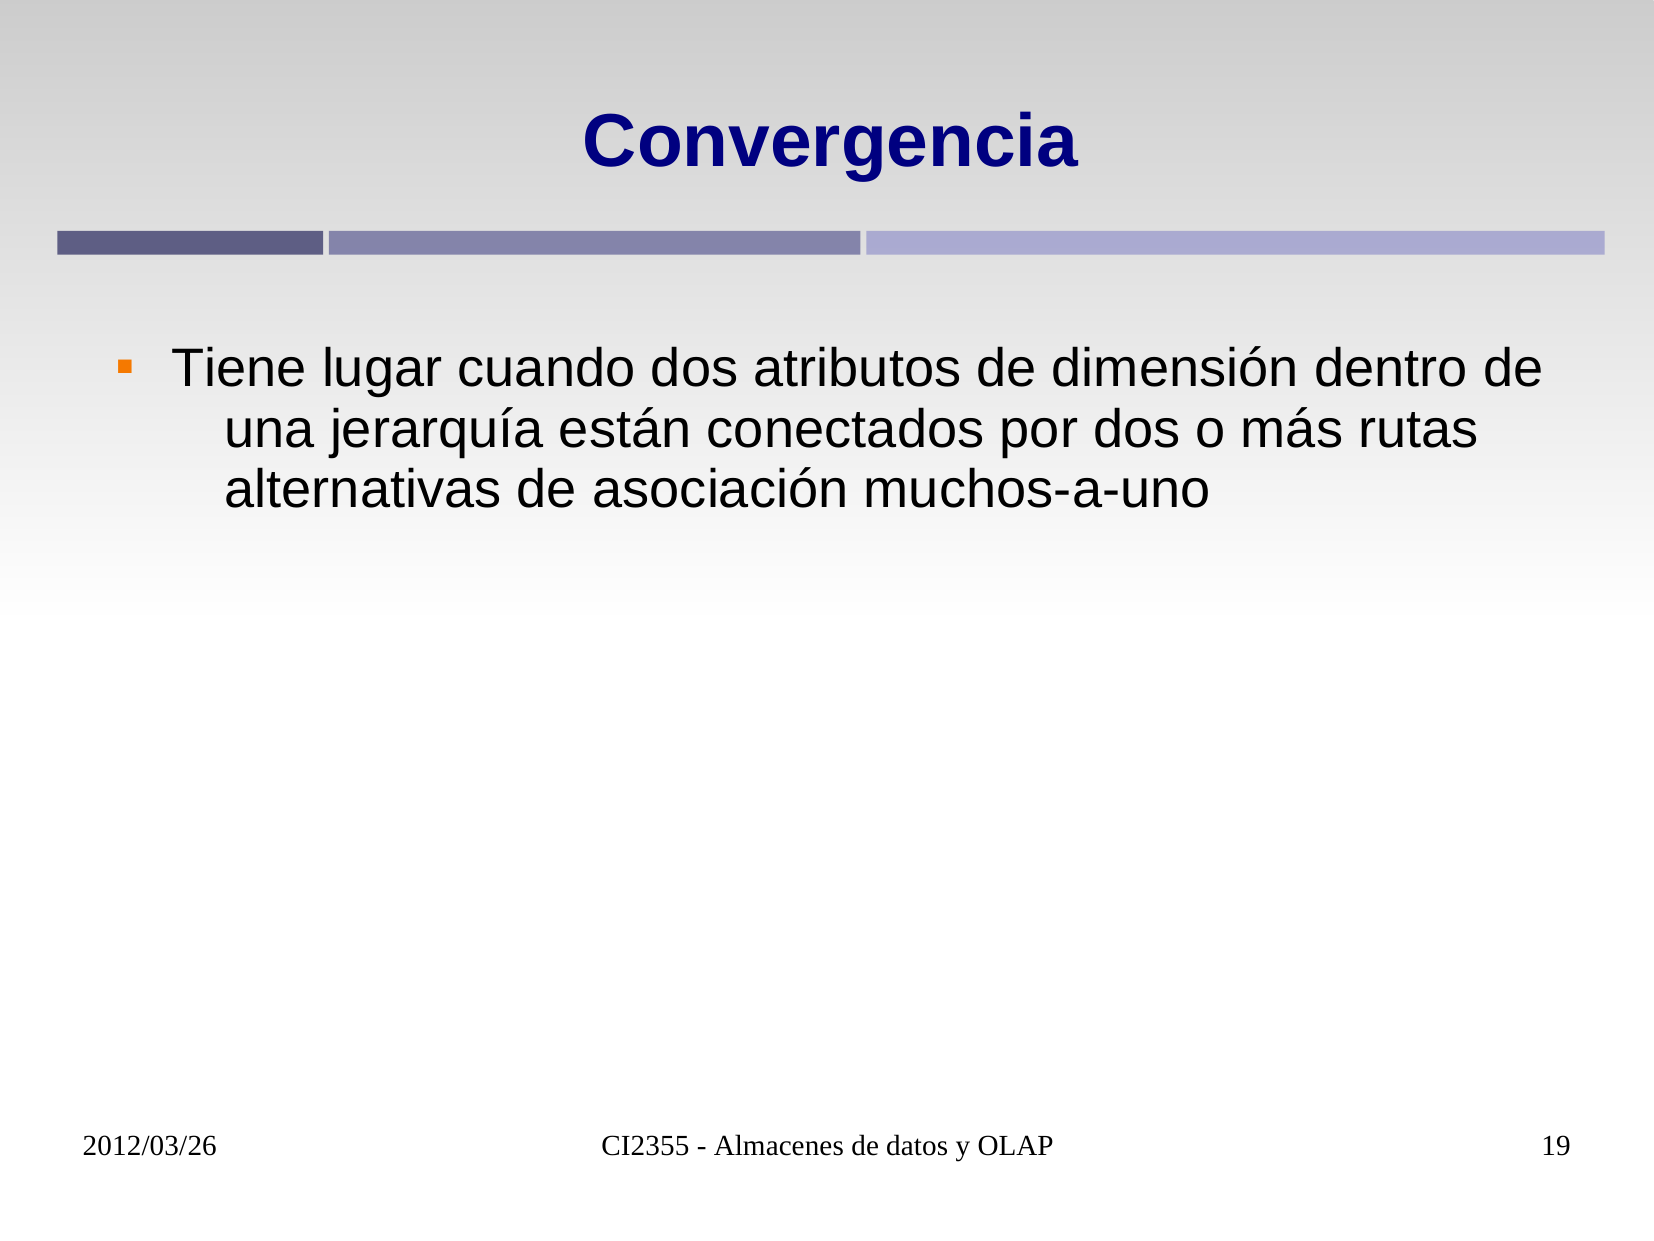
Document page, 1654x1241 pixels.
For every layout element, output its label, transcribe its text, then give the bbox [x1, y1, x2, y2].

list Tiene lugar cuando dos atributos de dimensión dentro de una jerarquía están conectados por dos o más rutas alternativas de asociación muchos-a-uno [82, 337, 1571, 1109]
title Convergencia [86, 55, 1576, 226]
